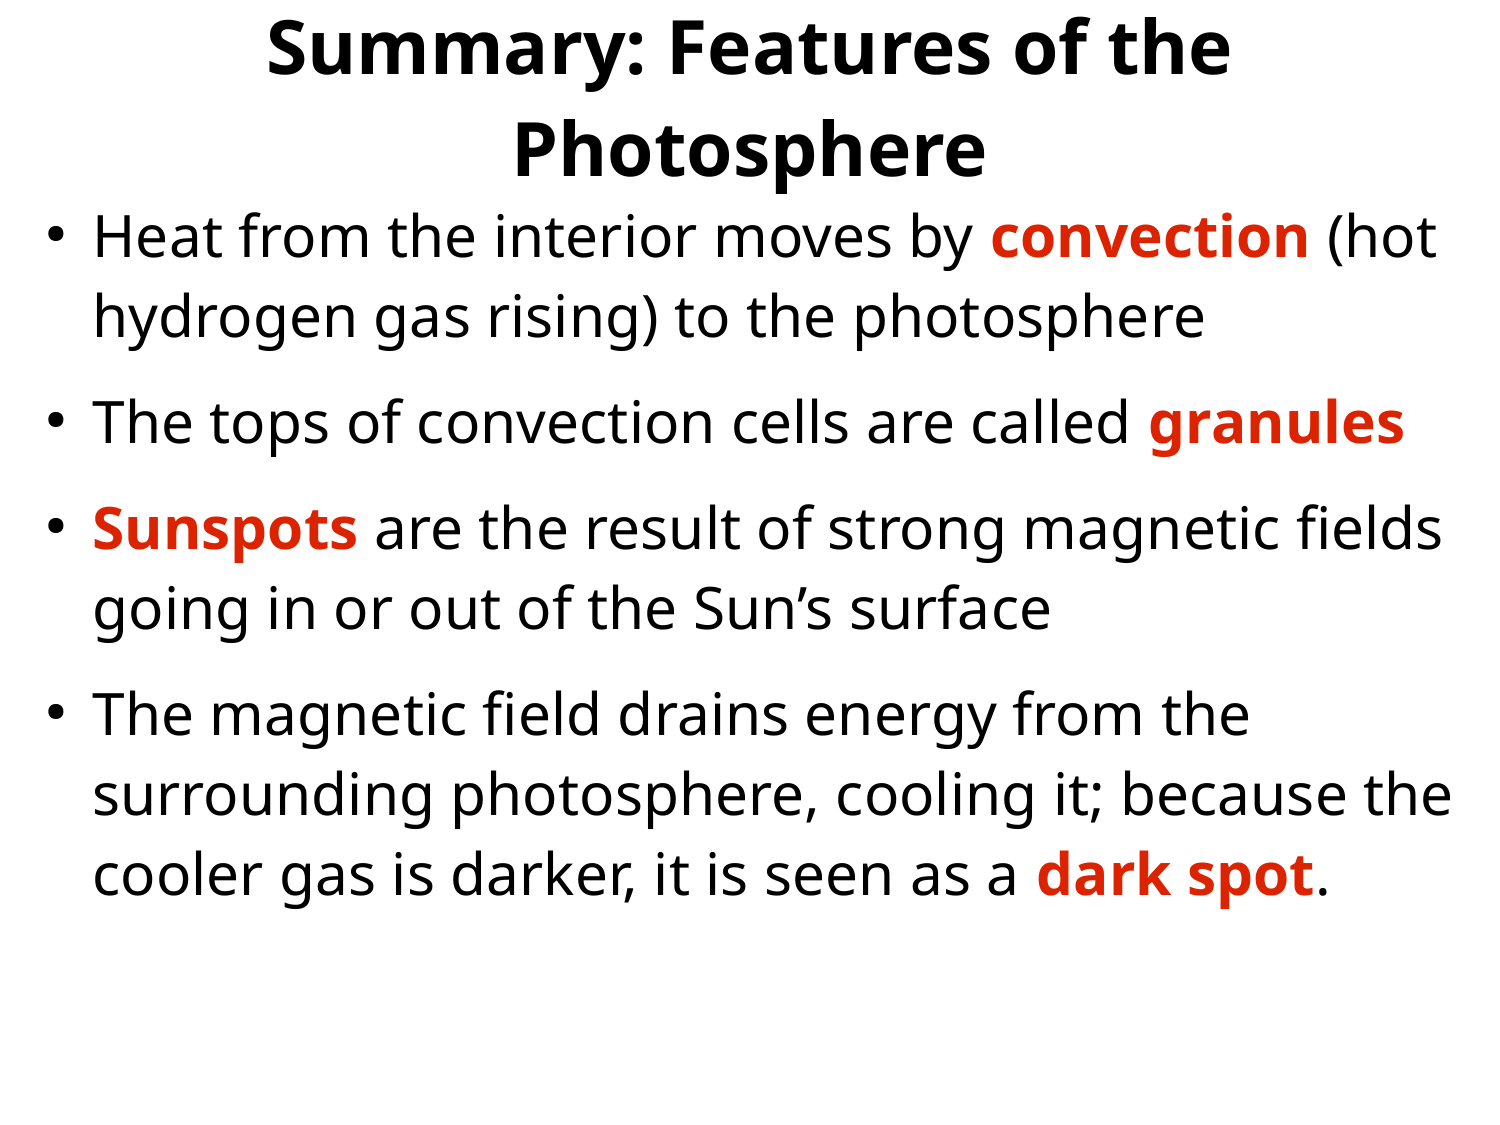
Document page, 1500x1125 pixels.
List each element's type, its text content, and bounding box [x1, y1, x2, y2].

list Heat from the interior moves by convection (hot hydrogen gas rising) to the photosphere The tops of convection cells are called granules Sunspots are the result of strong magnetic fields going in or out of the Sun’s surface The magnetic field drains energy from the surrounding photosphere, cooling it; because the cooler gas is darker, it is seen as a dark spot. [30, 195, 1471, 961]
title Summary: Features of the Photosphere [30, 52, 1471, 140]
